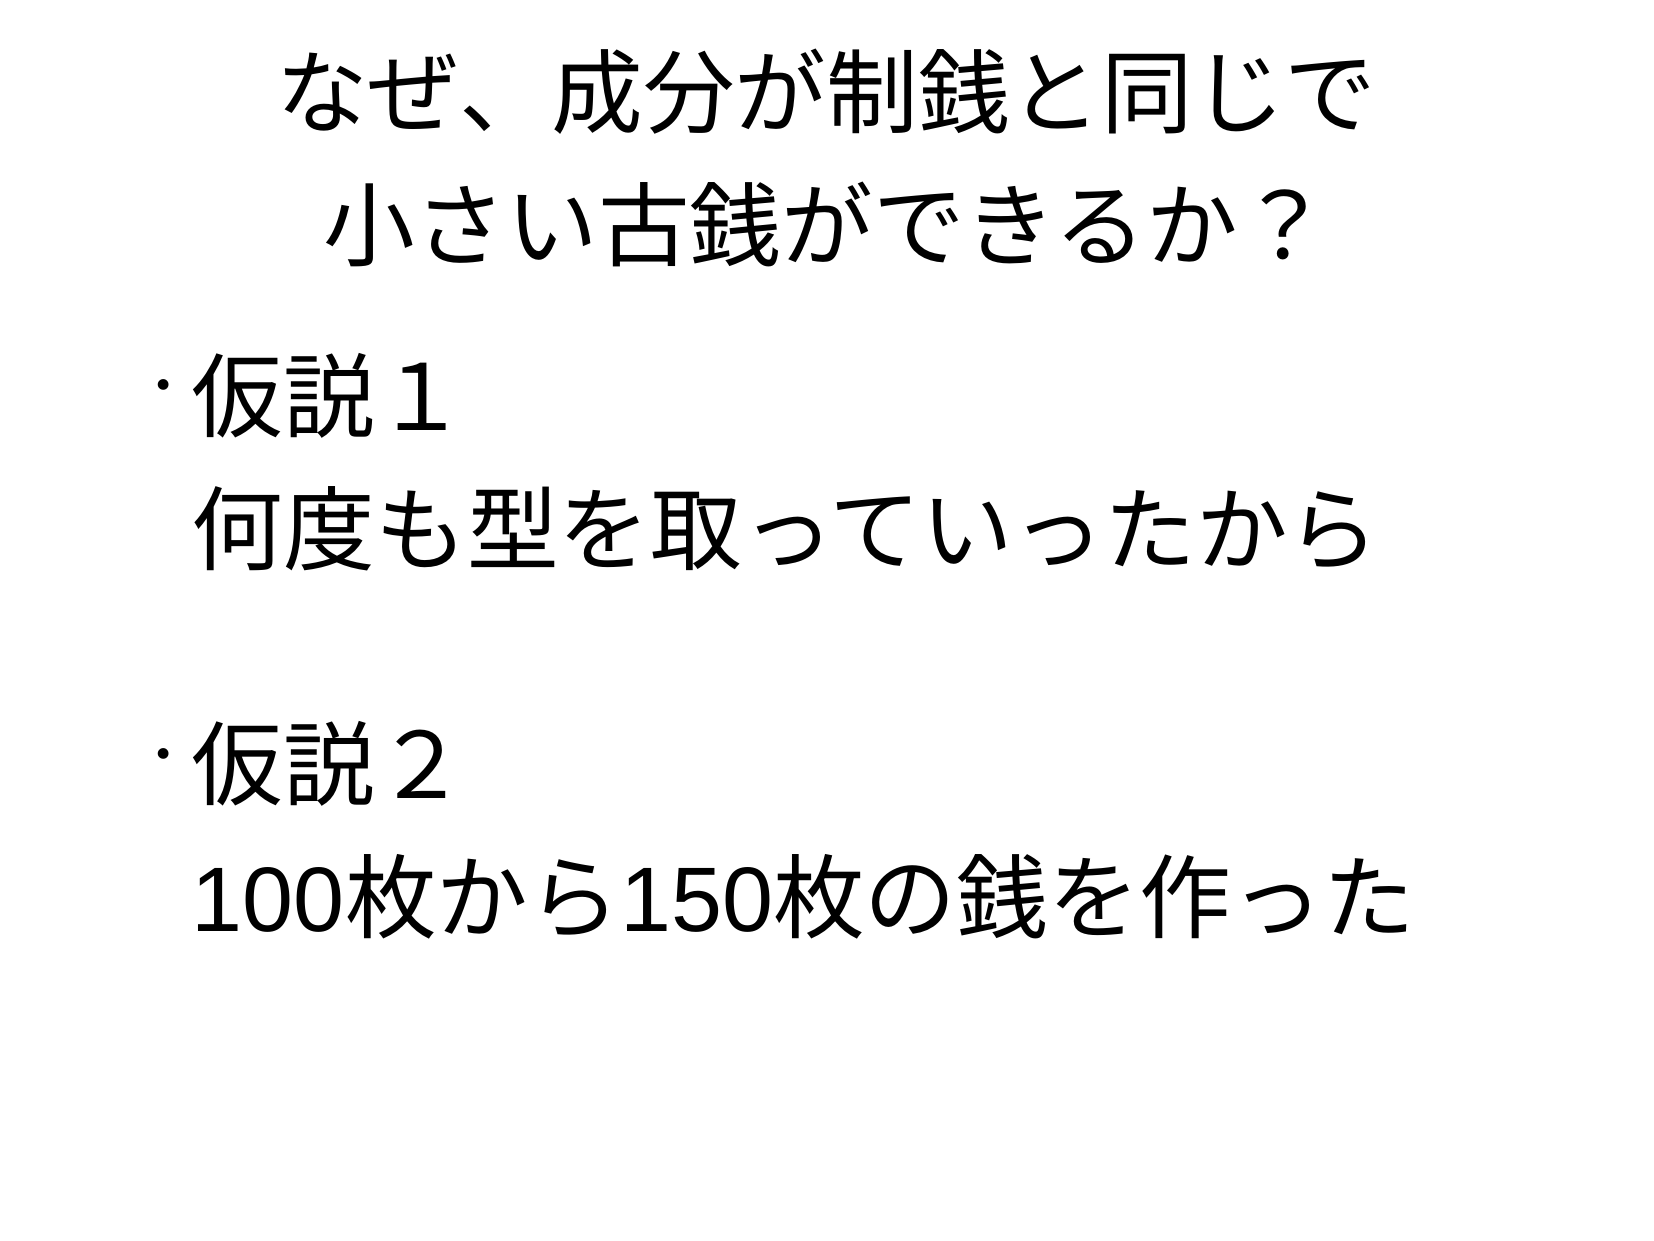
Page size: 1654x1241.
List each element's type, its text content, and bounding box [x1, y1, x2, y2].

title なぜ、成分が制銭と同じで 小さい古銭ができるか？ [82, 33, 1571, 273]
text_box 仮説１ 何度も型を取っていったから 仮説２ 100枚から150枚の銭を作った [141, 316, 1548, 1049]
